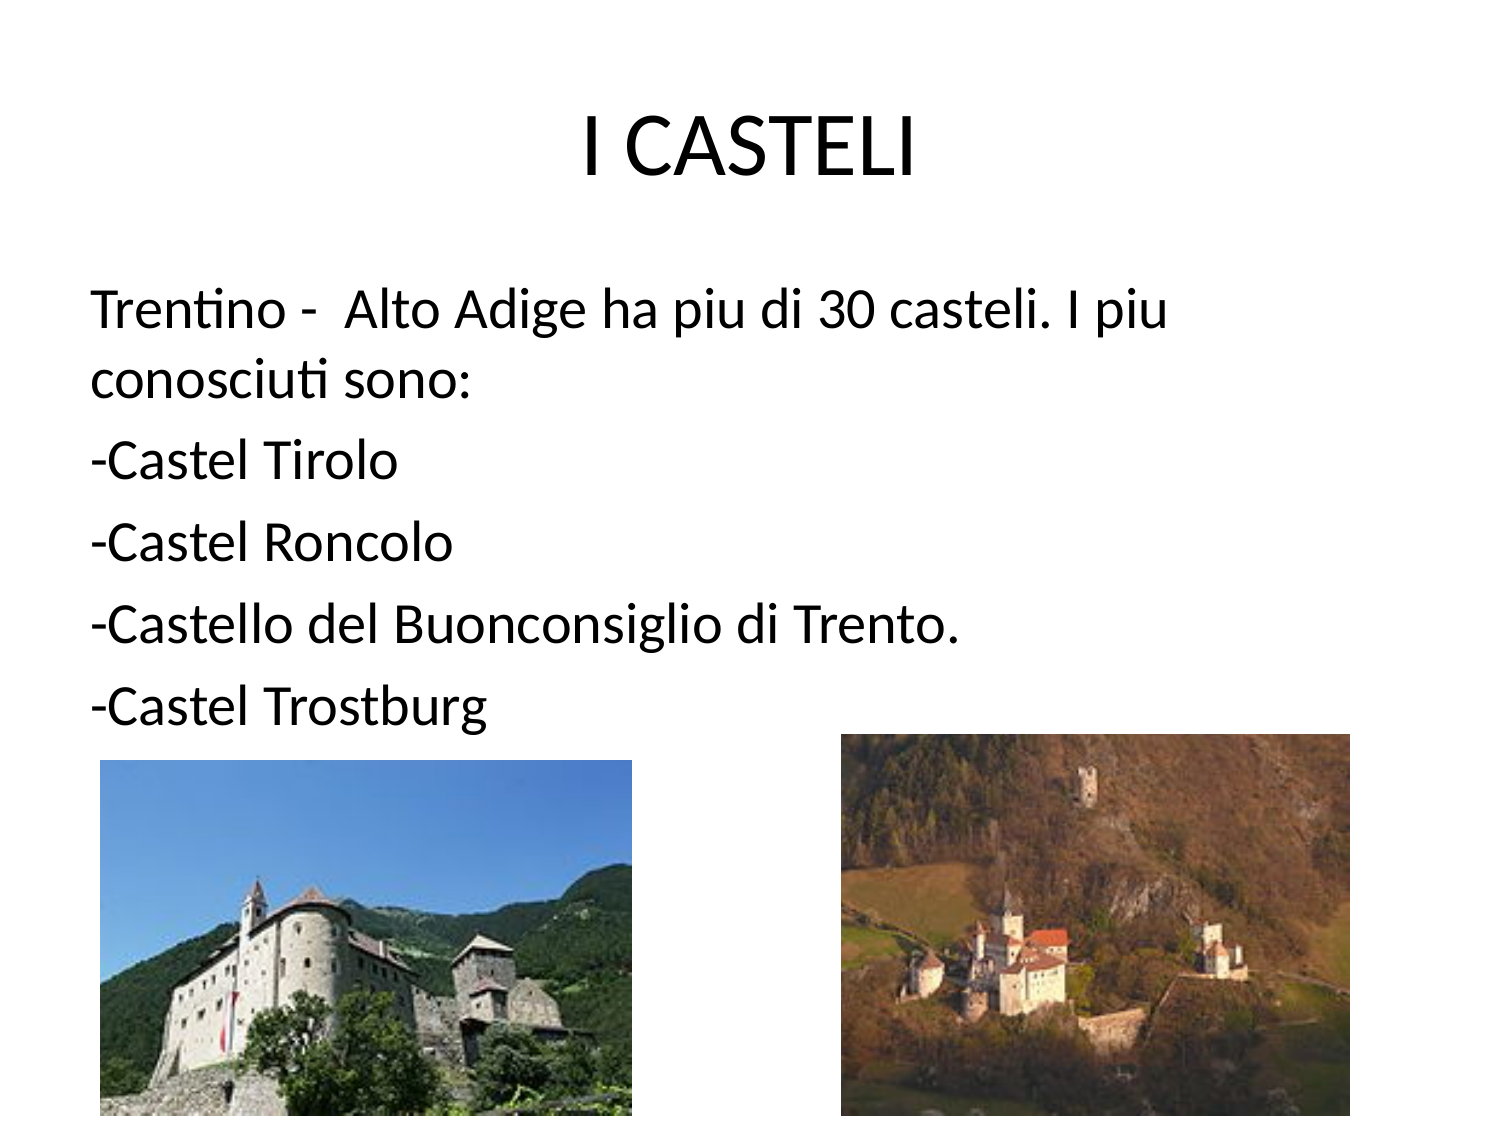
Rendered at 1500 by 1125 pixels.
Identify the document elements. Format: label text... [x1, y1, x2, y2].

picture [841, 734, 1350, 1116]
list Trentino - Alto Adige ha piu di 30 casteli. I piu conosciuti sono: -Castel Tirolo -Castel Roncolo -Castello del Buonconsiglio di Trento. -Castel Trostburg [75, 262, 1425, 1005]
title I CASTELI [75, 45, 1425, 233]
picture [100, 760, 632, 1116]
